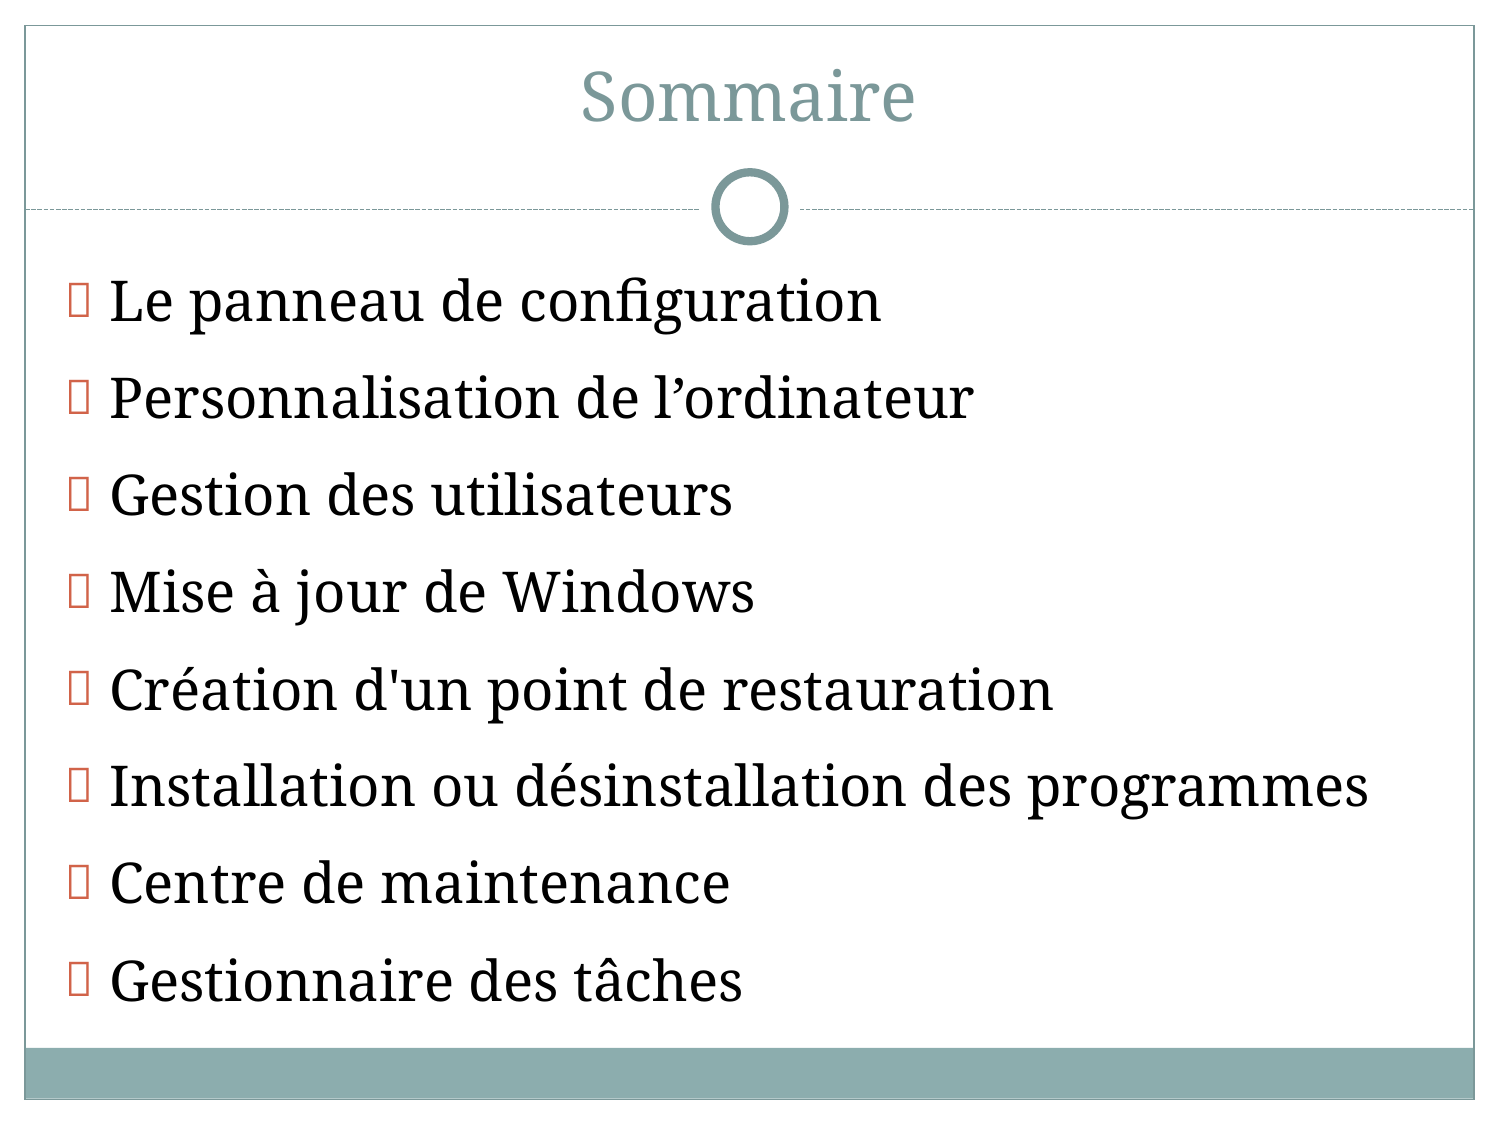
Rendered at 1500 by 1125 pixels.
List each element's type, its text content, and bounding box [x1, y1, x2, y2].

title Sommaire [49, 37, 1450, 162]
list Le panneau de configuration Personnalisation de l’ordinateur Gestion des utilisateurs Mise à jour de Windows Création d'un point de restauration Installation ou désinstallation des programmes Centre de maintenance Gestionnaire des tâches [49, 250, 1445, 1063]
